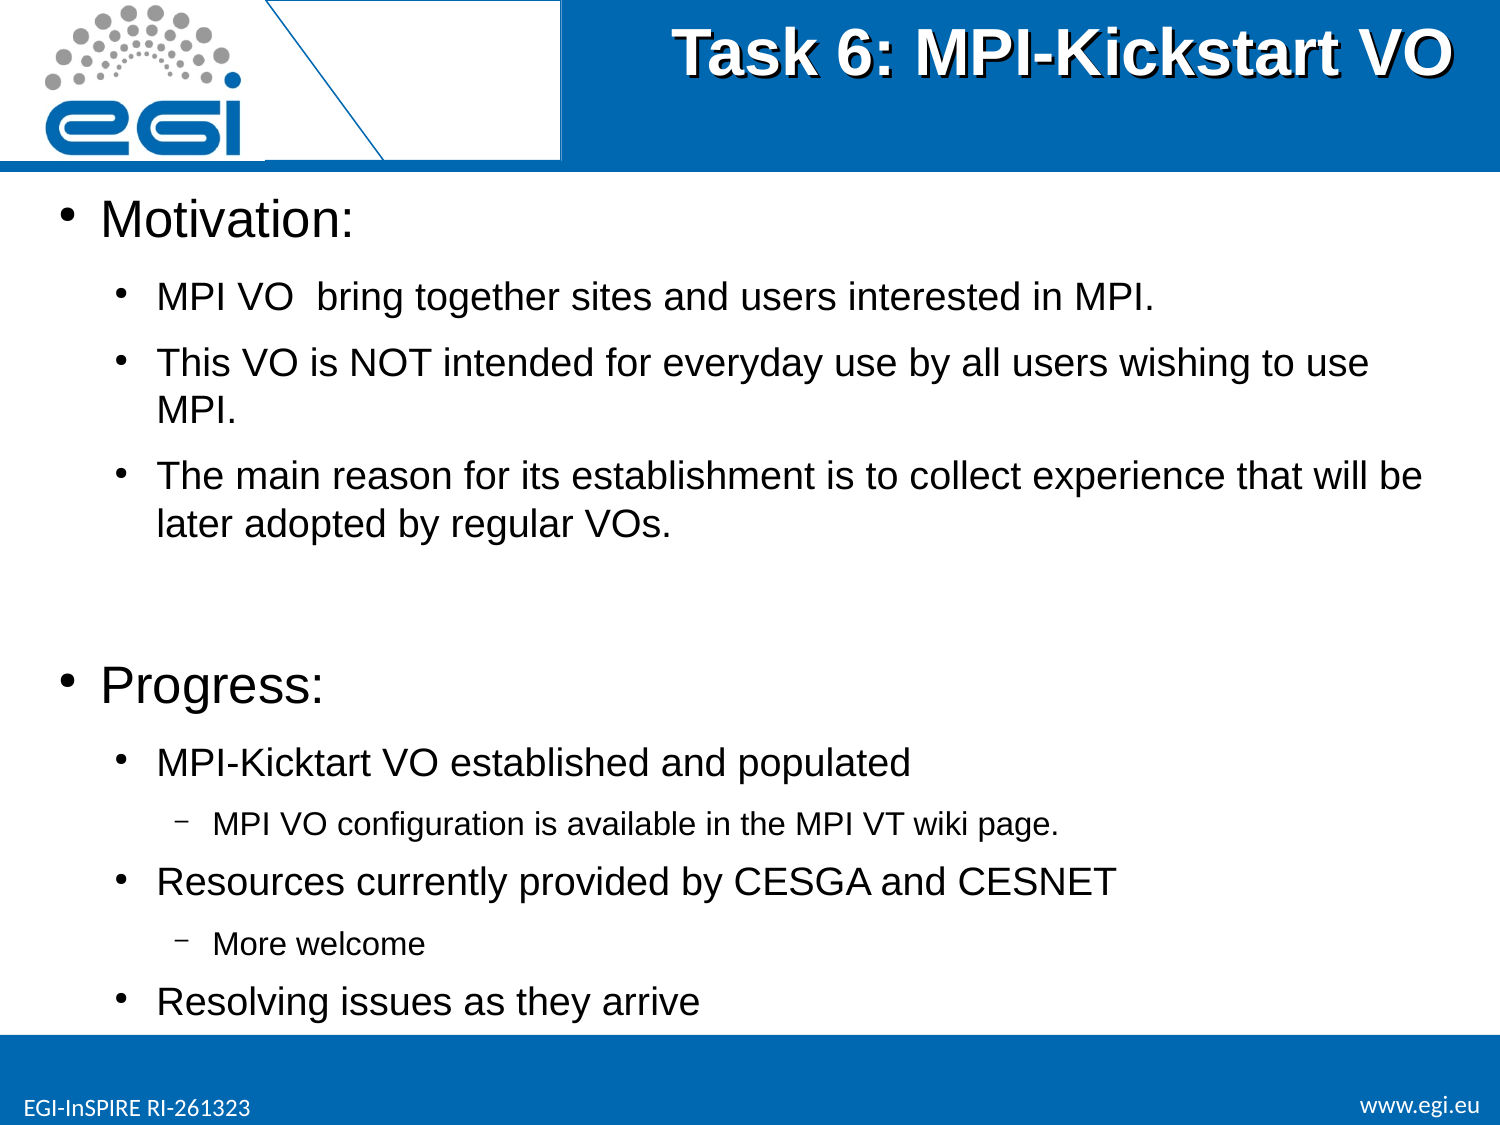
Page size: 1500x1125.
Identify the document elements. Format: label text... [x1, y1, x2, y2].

list Motivation: MPI VO bring together sites and users interested in MPI. This VO is NOT intended for everyday use by all users wishing to use MPI. The main reason for its establishment is to collect experience that will be later adopted by regular VOs. Progress: MPI-Kicktart VO established and populated MPI VO configuration is available in the MPI VT wiki page. Resources currently provided by CESGA and CESNET More welcome Resolving issues as they arrive [29, 177, 1477, 1034]
picture [0, 0, 265, 161]
title Task 6: MPI-Kickstart VO [348, 1, 1471, 144]
